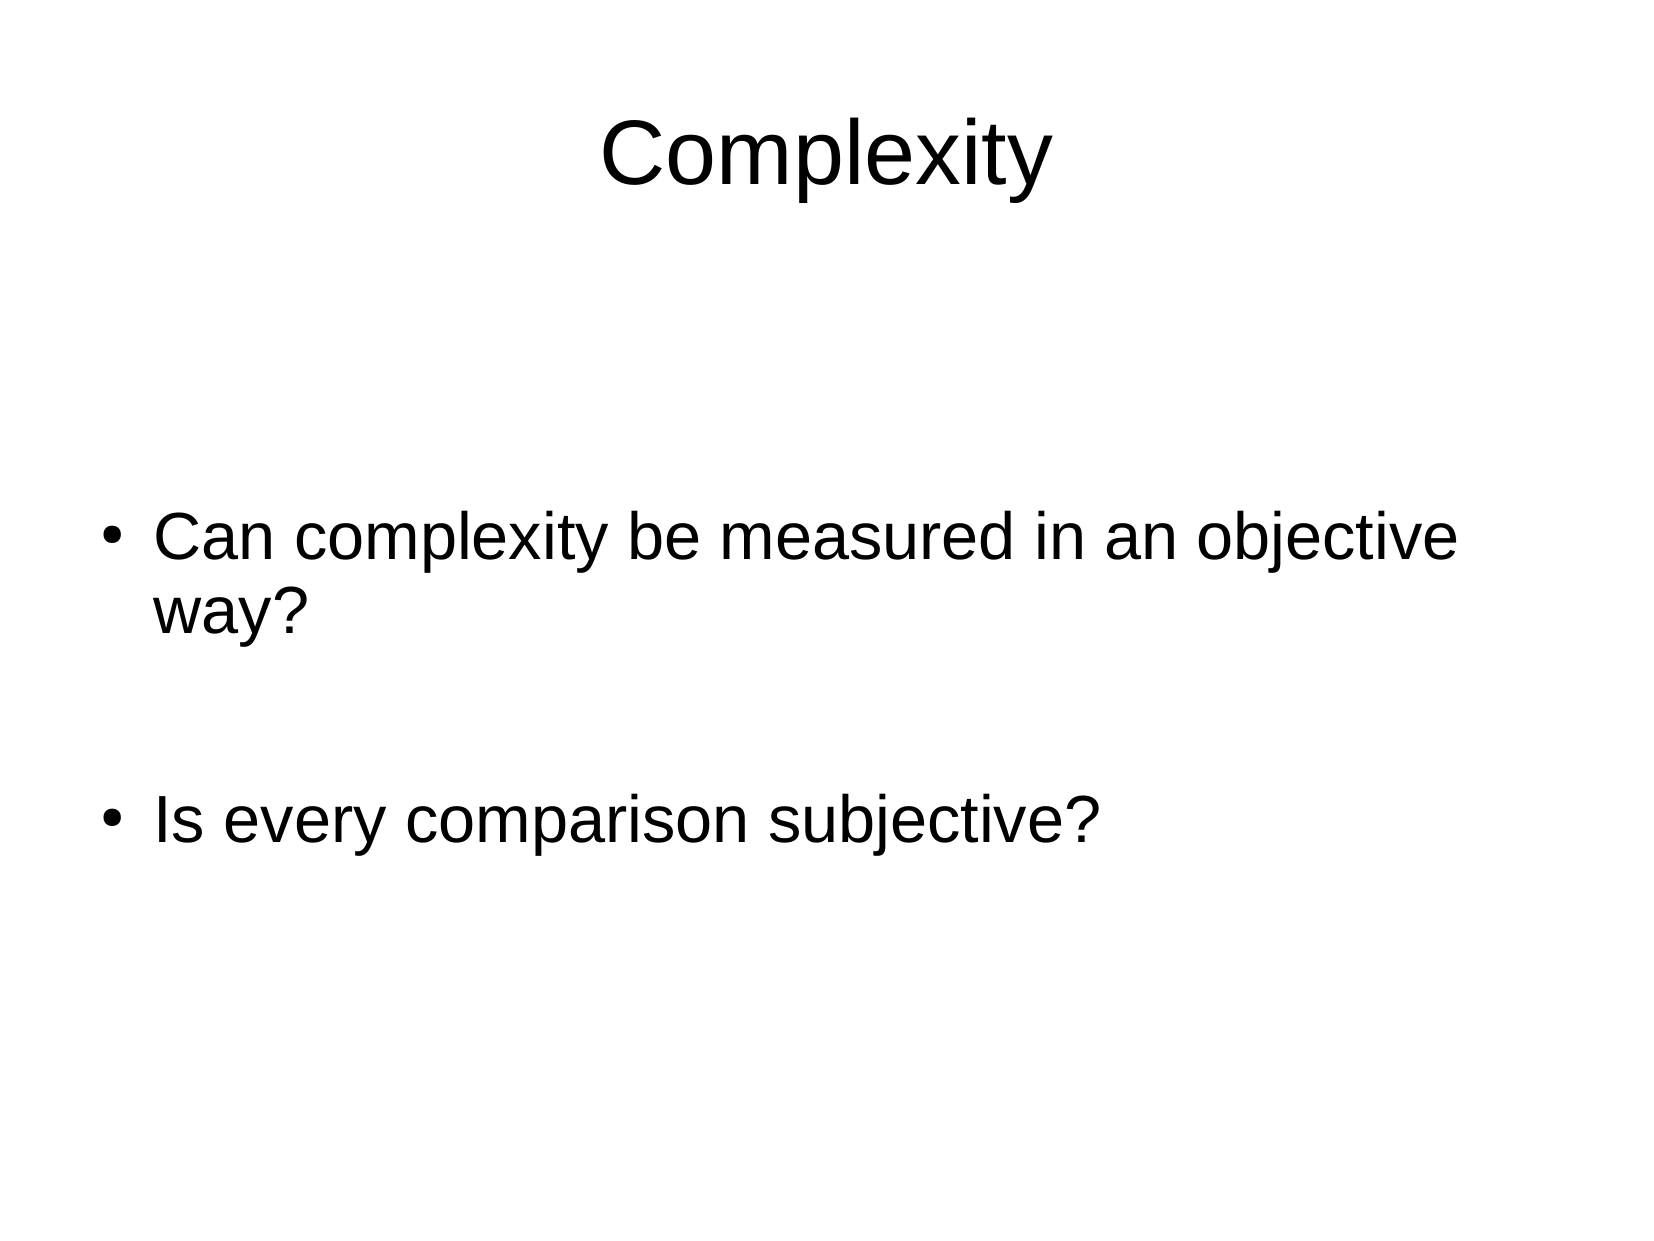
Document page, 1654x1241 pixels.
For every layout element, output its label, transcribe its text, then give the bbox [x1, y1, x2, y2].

list Can complexity be measured in an objective way? Is every comparison subjective? [82, 290, 1571, 1010]
title Complexity [82, 49, 1571, 257]
